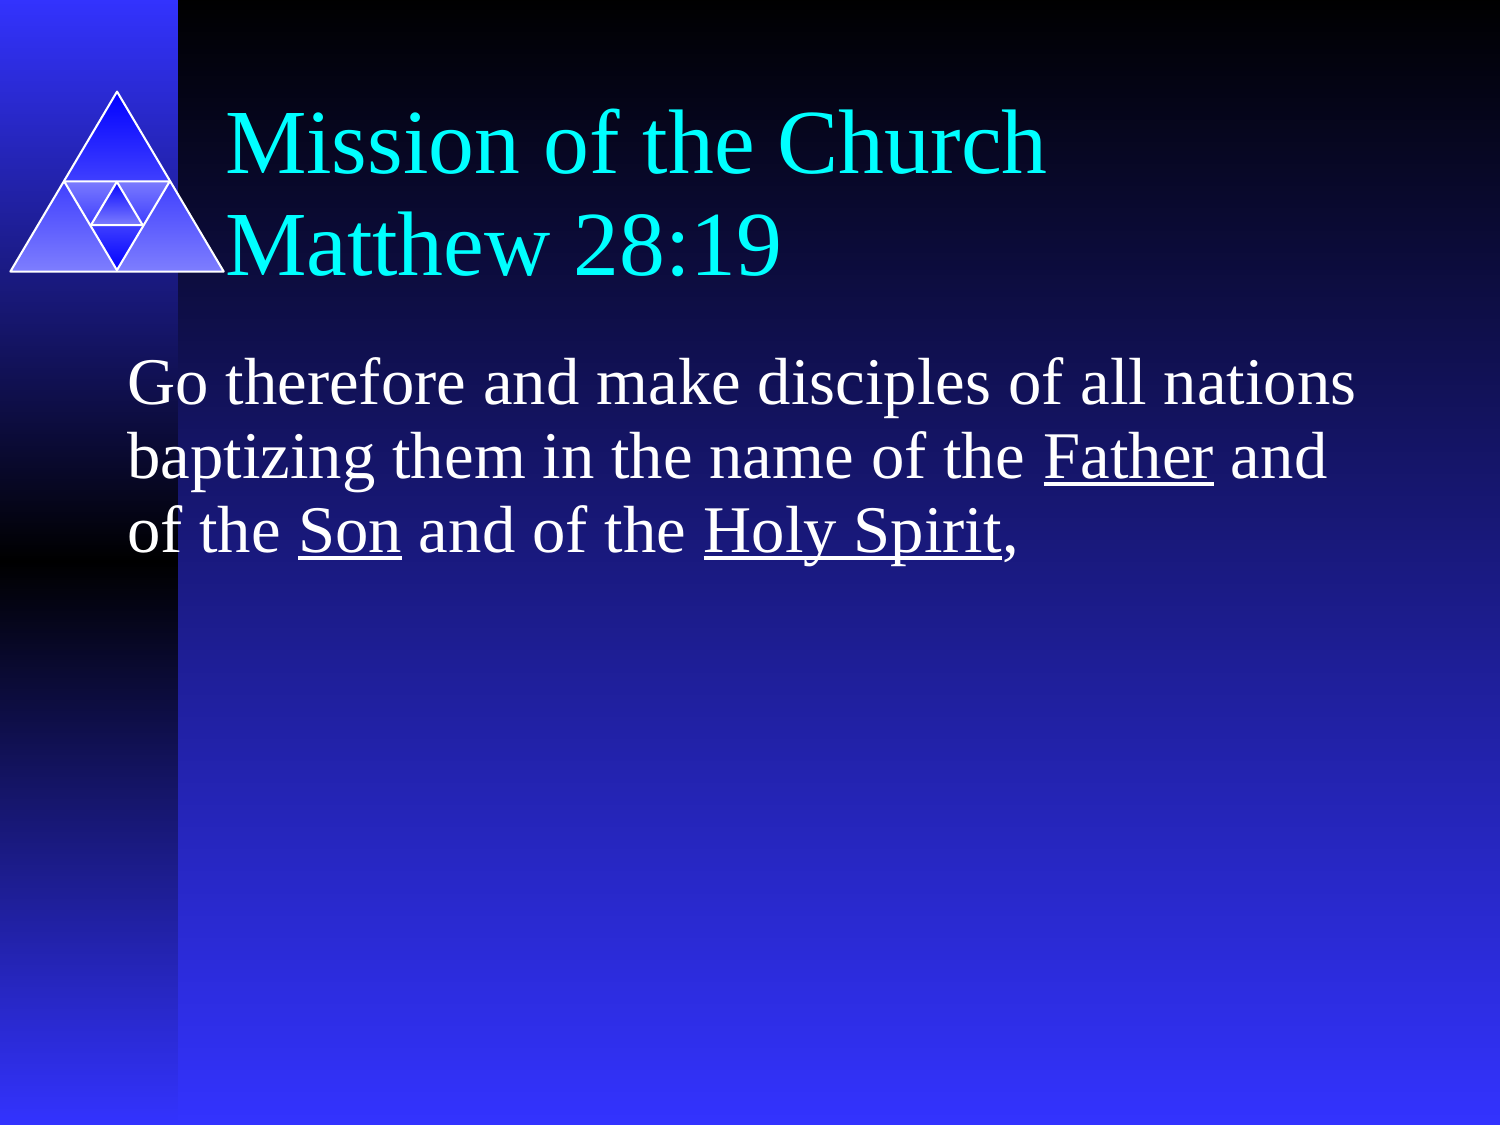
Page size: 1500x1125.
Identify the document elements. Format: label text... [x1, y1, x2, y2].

title Mission of the Church Matthew 28:19 [225, 91, 1463, 296]
text_box Go therefore and make disciples of all nations baptizing them in the name of the Father and of the Son and of the Holy Spirit, [112, 337, 1388, 808]
